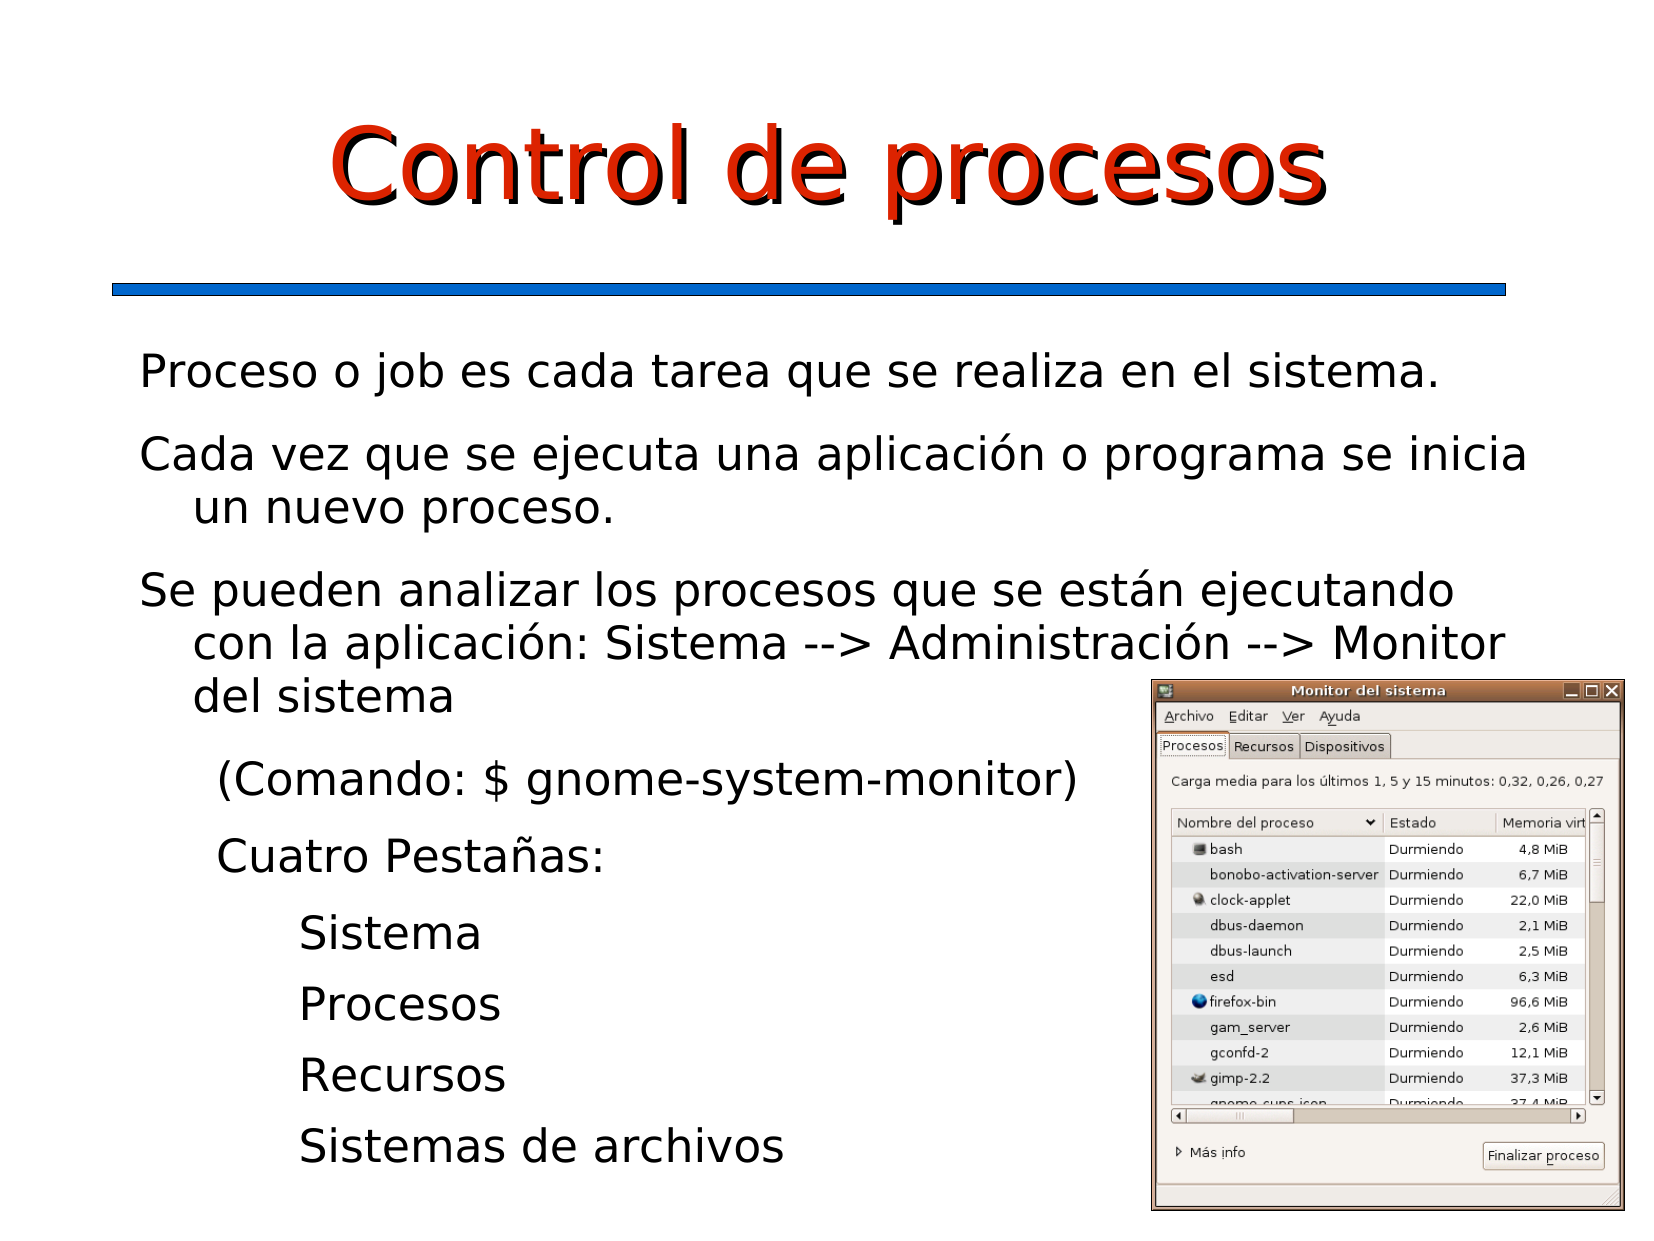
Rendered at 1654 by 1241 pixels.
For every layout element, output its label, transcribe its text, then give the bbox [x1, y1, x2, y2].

picture [1151, 679, 1625, 1211]
title Control de procesos [121, 107, 1534, 224]
list Proceso o job es cada tarea que se realiza en el sistema. Cada vez que se ejecuta una aplicación o programa se inicia un nuevo proceso. Se pueden analizar los procesos que se están ejecutando con la aplicación: Sistema --> Administración --> Monitor del sistema (Comando: $ gnome-system-monitor) Cuatro Pestañas: Sistema Procesos Recursos Sistemas de archivos [121, 344, 1534, 1173]
